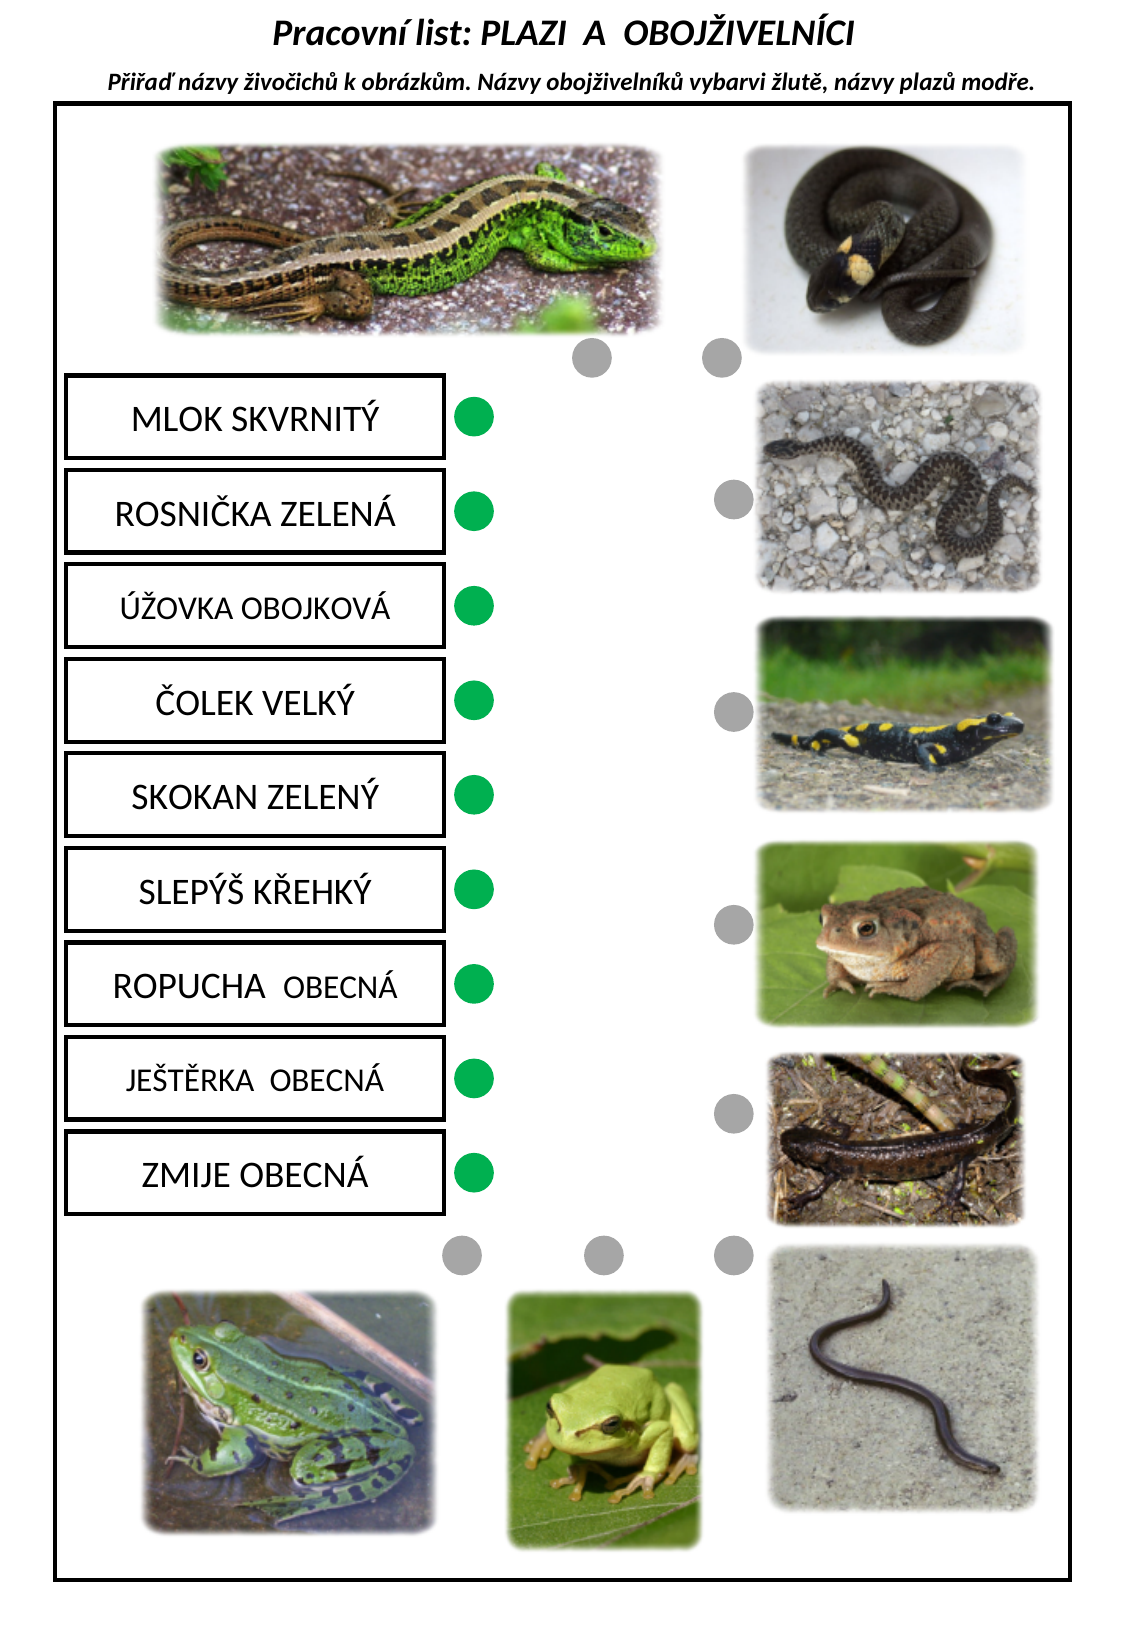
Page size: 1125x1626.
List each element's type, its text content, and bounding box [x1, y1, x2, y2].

picture [763, 1237, 1046, 1520]
text_box ROPUCHA OBECNÁ [66, 942, 445, 1026]
picture [503, 1284, 708, 1558]
picture [137, 1284, 445, 1542]
picture [751, 611, 1061, 818]
picture [739, 139, 1034, 361]
picture [763, 1048, 1032, 1232]
picture [751, 375, 1049, 599]
text_box MLOK SKVRNITÝ [66, 375, 445, 459]
text_box ÚŽOVKA OBOJKOVÁ [66, 564, 445, 648]
text_box ČOLEK VELKÝ [66, 658, 445, 742]
text_box ROSNIČKA ZELENÁ [66, 470, 445, 553]
text_box ZMIJE OBECNÁ [66, 1131, 445, 1215]
picture [148, 139, 675, 341]
text_box Pracovní list: PLAZI A OBOJŽIVELNÍCI Přiřaď názvy živočichů k obrázkům. Názvy obojživelníků vybarvi žlutě, názvy plazů modře. [54, 0, 1083, 106]
text_box SKOKAN ZELENÝ [66, 753, 445, 837]
picture [751, 836, 1046, 1033]
text_box [54, 106, 1071, 1581]
text_box SLEPÝŠ KŘEHKÝ [66, 847, 445, 931]
text_box JEŠTĚRKA OBECNÁ [66, 1036, 445, 1120]
